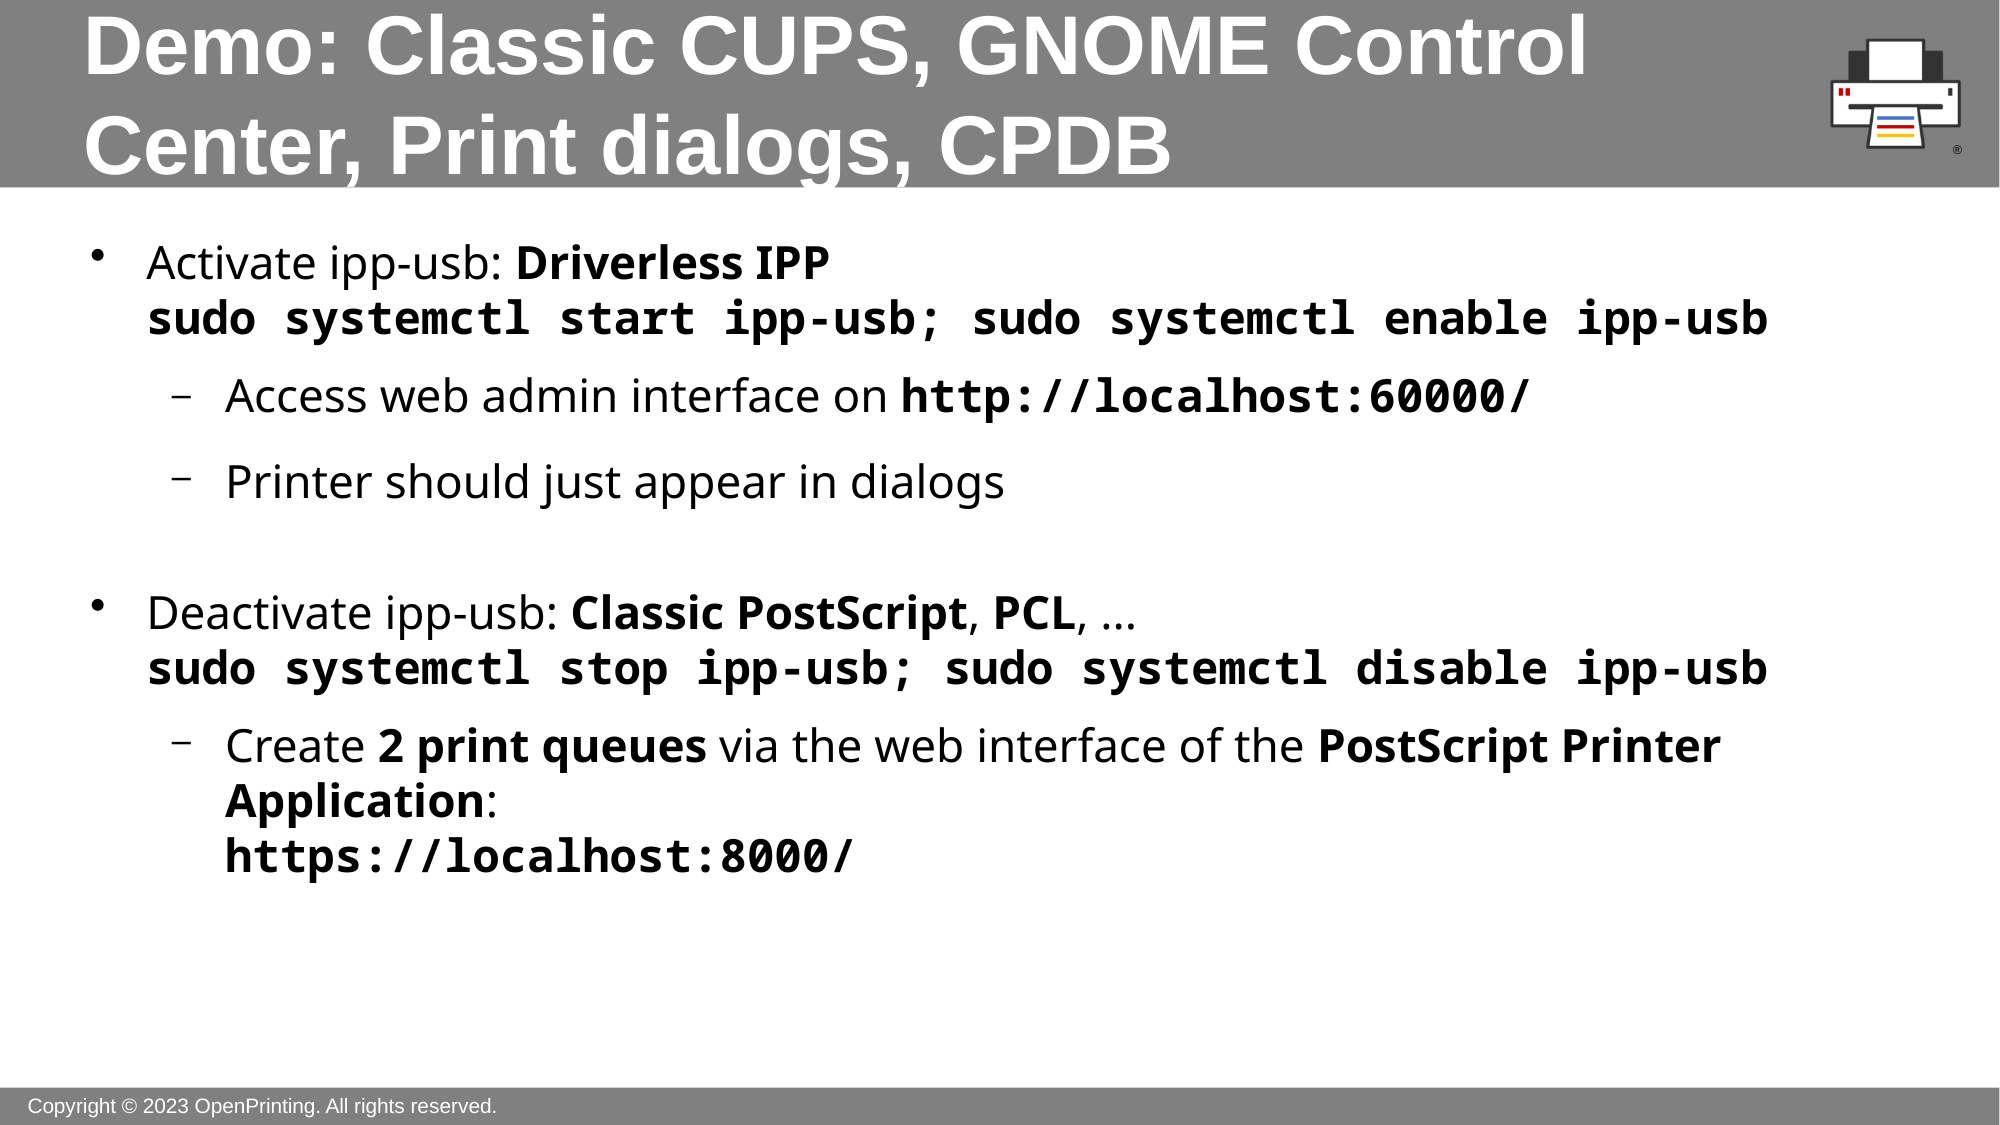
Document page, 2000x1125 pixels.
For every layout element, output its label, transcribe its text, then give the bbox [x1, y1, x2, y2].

list Activate ipp-usb: Driverless IPP sudo systemctl start ipp-usb; sudo systemctl enable ipp-usb Access web admin interface on http://localhost:60000/ Printer should just appear in dialogs Deactivate ipp-usb: Classic PostScript, PCL, ... sudo systemctl stop ipp-usb; sudo systemctl disable ipp-usb Create 2 print queues via the web interface of the PostScript Printer Application: https://localhost:8000/ [75, 224, 1936, 1067]
picture [1825, 33, 1966, 154]
title Demo: Classic CUPS, GNOME Control Center, Print dialogs, CPDB [75, 7, 1786, 175]
